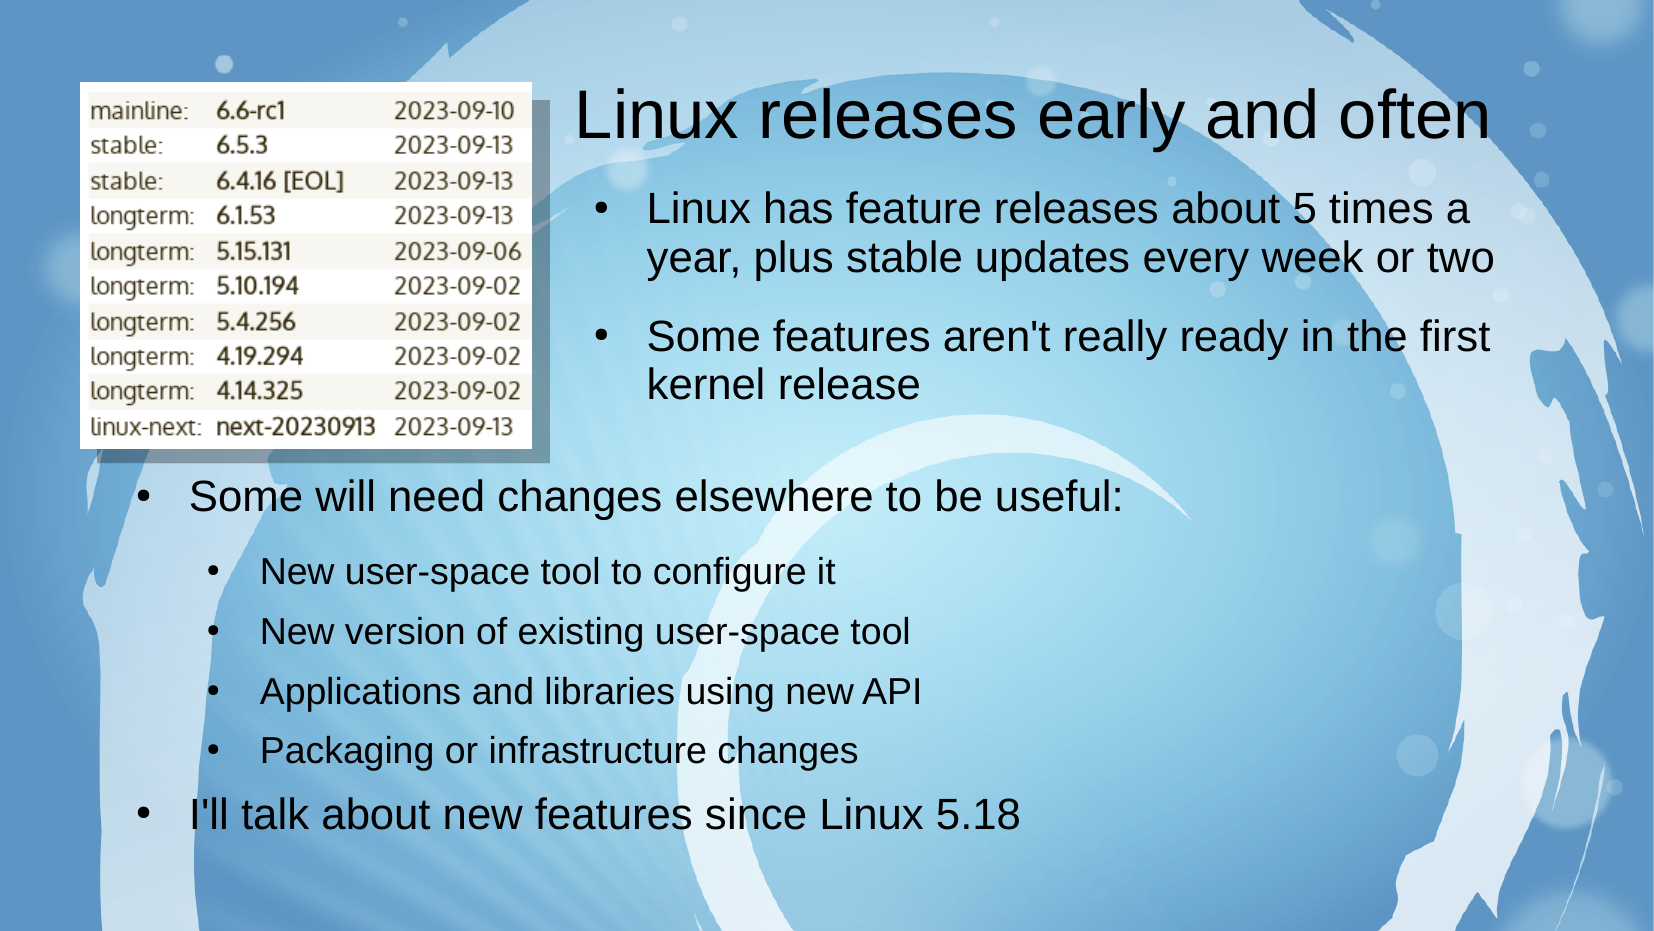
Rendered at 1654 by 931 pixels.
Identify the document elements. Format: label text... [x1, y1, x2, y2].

text_box Linux has feature releases about 5 times a year, plus stable updates every week or two Some features aren't really ready in the first kernel release [561, 177, 1536, 473]
title Linux releases early and often [531, 37, 1536, 193]
picture [0, 0, 1654, 931]
list Some will need changes elsewhere to be useful: New user-space tool to configure it New version of existing user-space tool Applications and libraries using new API Packaging or infrastructure changes I'll talk about new features since Linux 5.18 [118, 472, 1536, 832]
